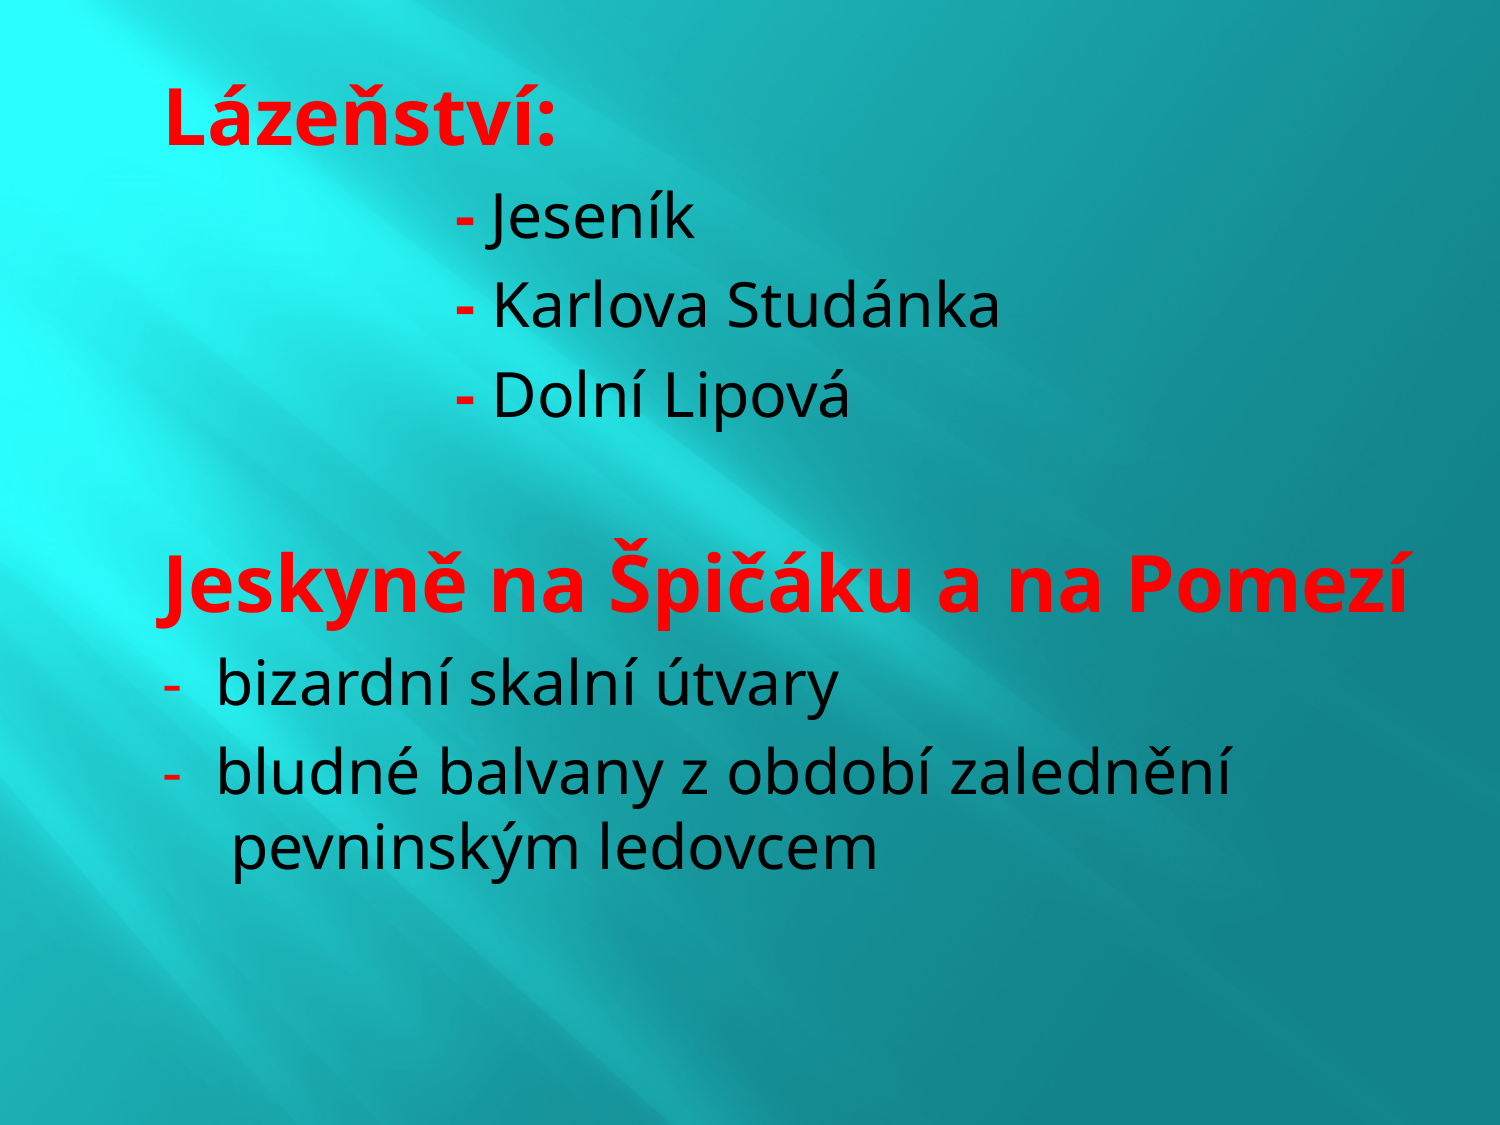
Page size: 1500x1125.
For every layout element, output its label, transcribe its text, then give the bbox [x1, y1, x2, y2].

list Lázeňství: - Jeseník - Karlova Studánka - Dolní Lipová Jeskyně na Špičáku a na Pomezí - bizardní skalní útvary - bludné balvany z období zalednění pevninským ledovcem [35, 58, 1465, 1090]
